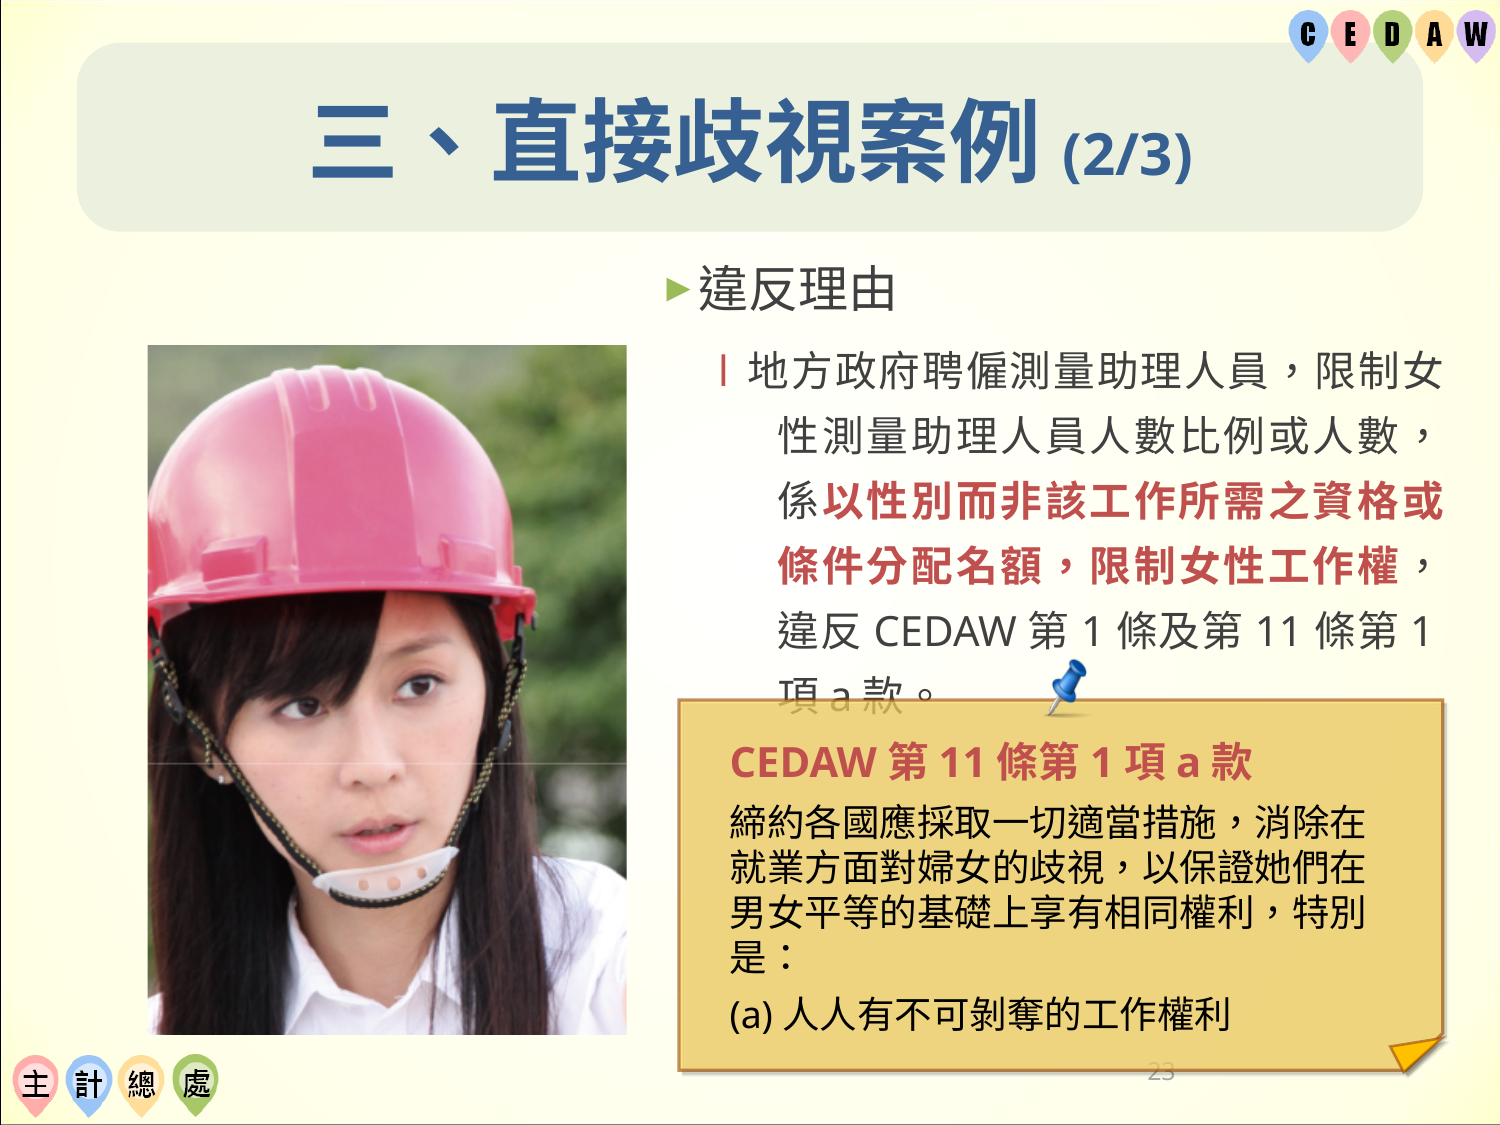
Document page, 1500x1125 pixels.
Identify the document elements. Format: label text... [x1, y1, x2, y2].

text_box [679, 700, 1483, 1103]
text_box CEDAW第11條第1項a款 締約各國應採取一切適當措施，消除在就業方面對婦女的歧視，以保證她們在男女平等的基礎上享有相同權利，特別是： (a)人人有不可剝奪的工作權利 [714, 728, 1412, 1047]
picture [1042, 657, 1095, 718]
picture [147, 345, 627, 1035]
title 三、直接歧視案例(2/3) [75, 45, 1426, 233]
text_box 違反理由 地方政府聘僱測量助理人員，限制女性測量助理人員人數比例或人數，係以性別而非該工作所需之資格或條件分配名額，限制女性工作權，違反CEDAW第1條及第11條第1項a款。 [643, 231, 1459, 660]
